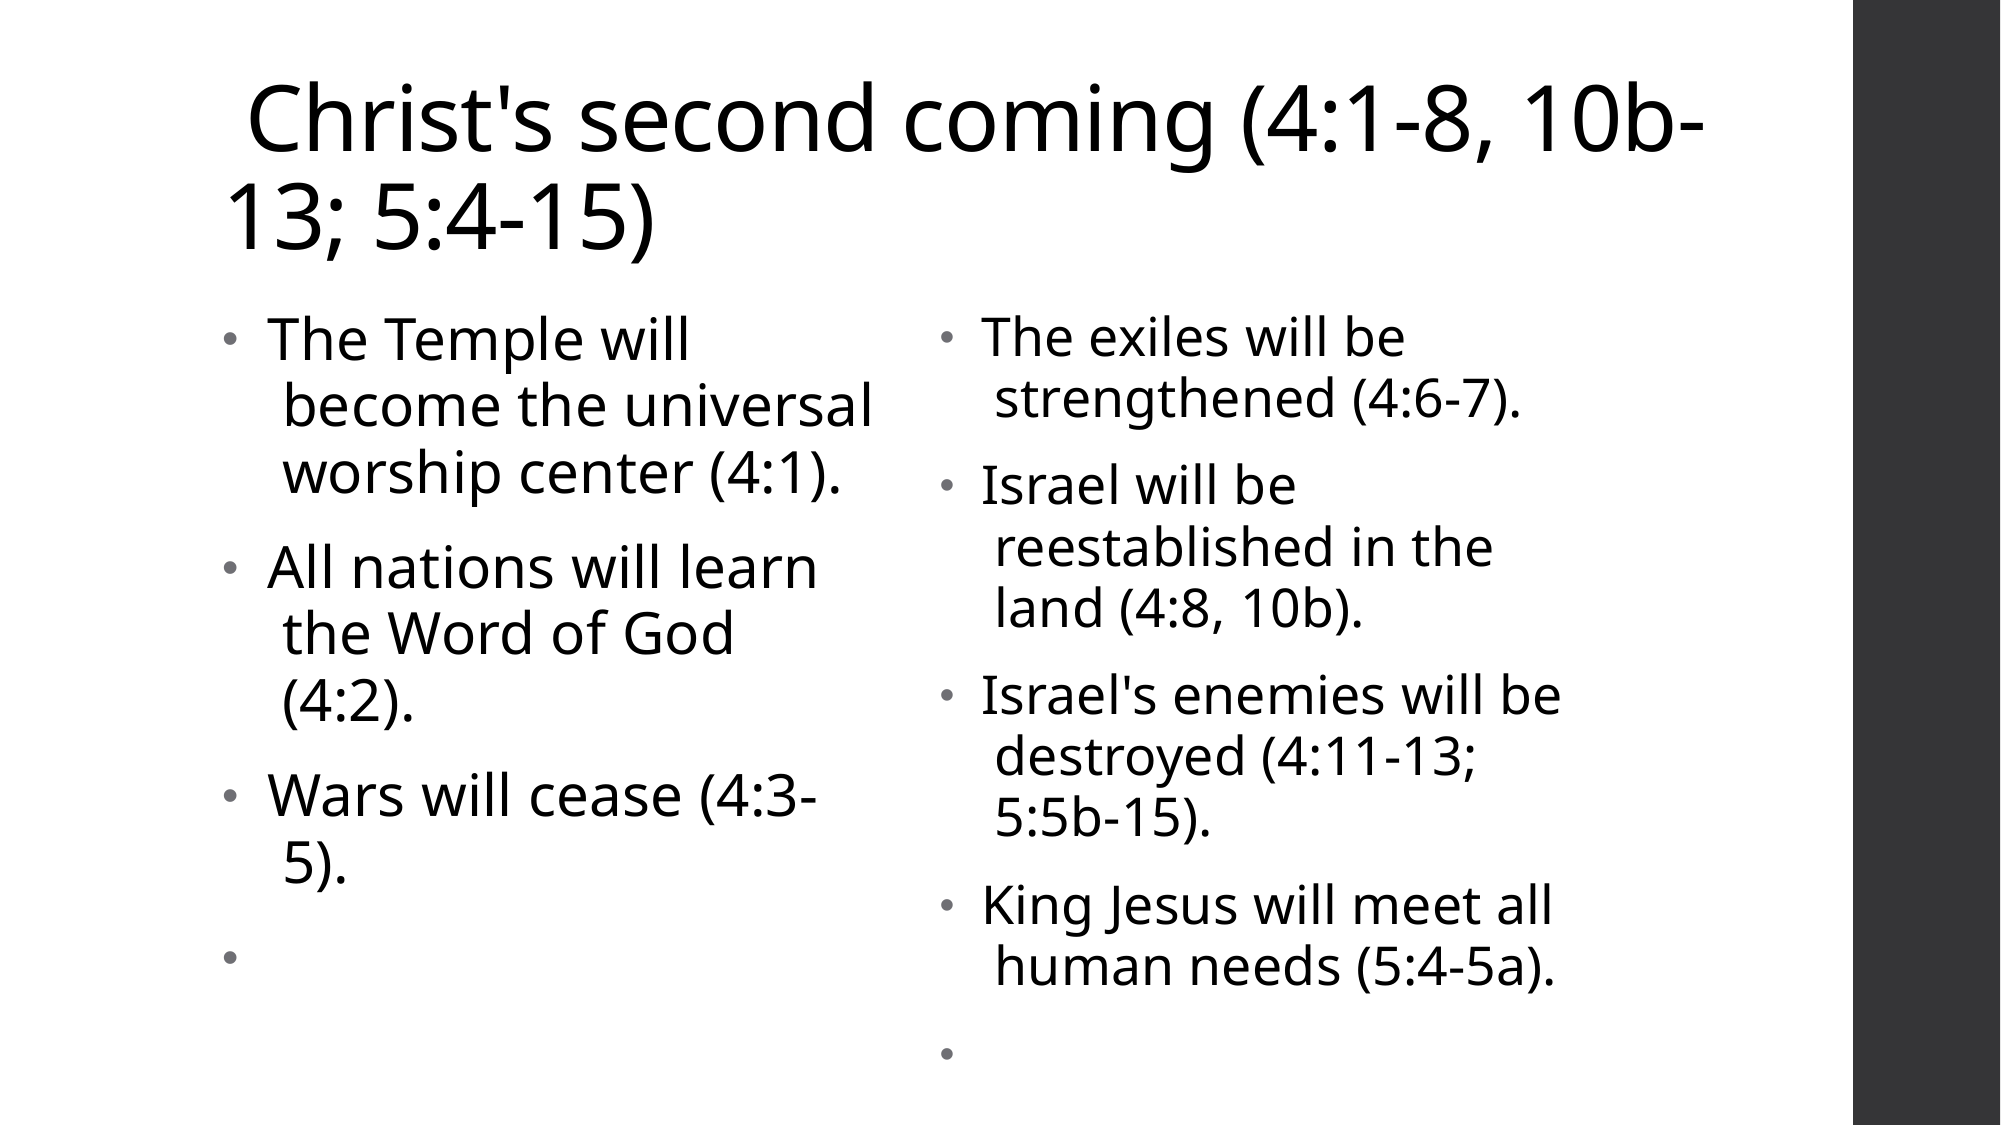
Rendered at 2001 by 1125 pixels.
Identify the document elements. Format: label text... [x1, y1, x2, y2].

title Christ's second coming (4:1-8, 10b-13; 5:4-15) [206, 60, 1797, 278]
list The Temple will become the universal worship center (4:1). All nations will learn the Word of God (4:2). Wars will cease (4:3-5). [207, 299, 900, 1014]
list The exiles will be strengthened (4:6-7). Israel will be reestablished in the land (4:8, 10b). Israel's enemies will be destroyed (4:11-13; 5:5b-15). King Jesus will meet all human needs (5:4-5a). [924, 299, 1617, 1014]
